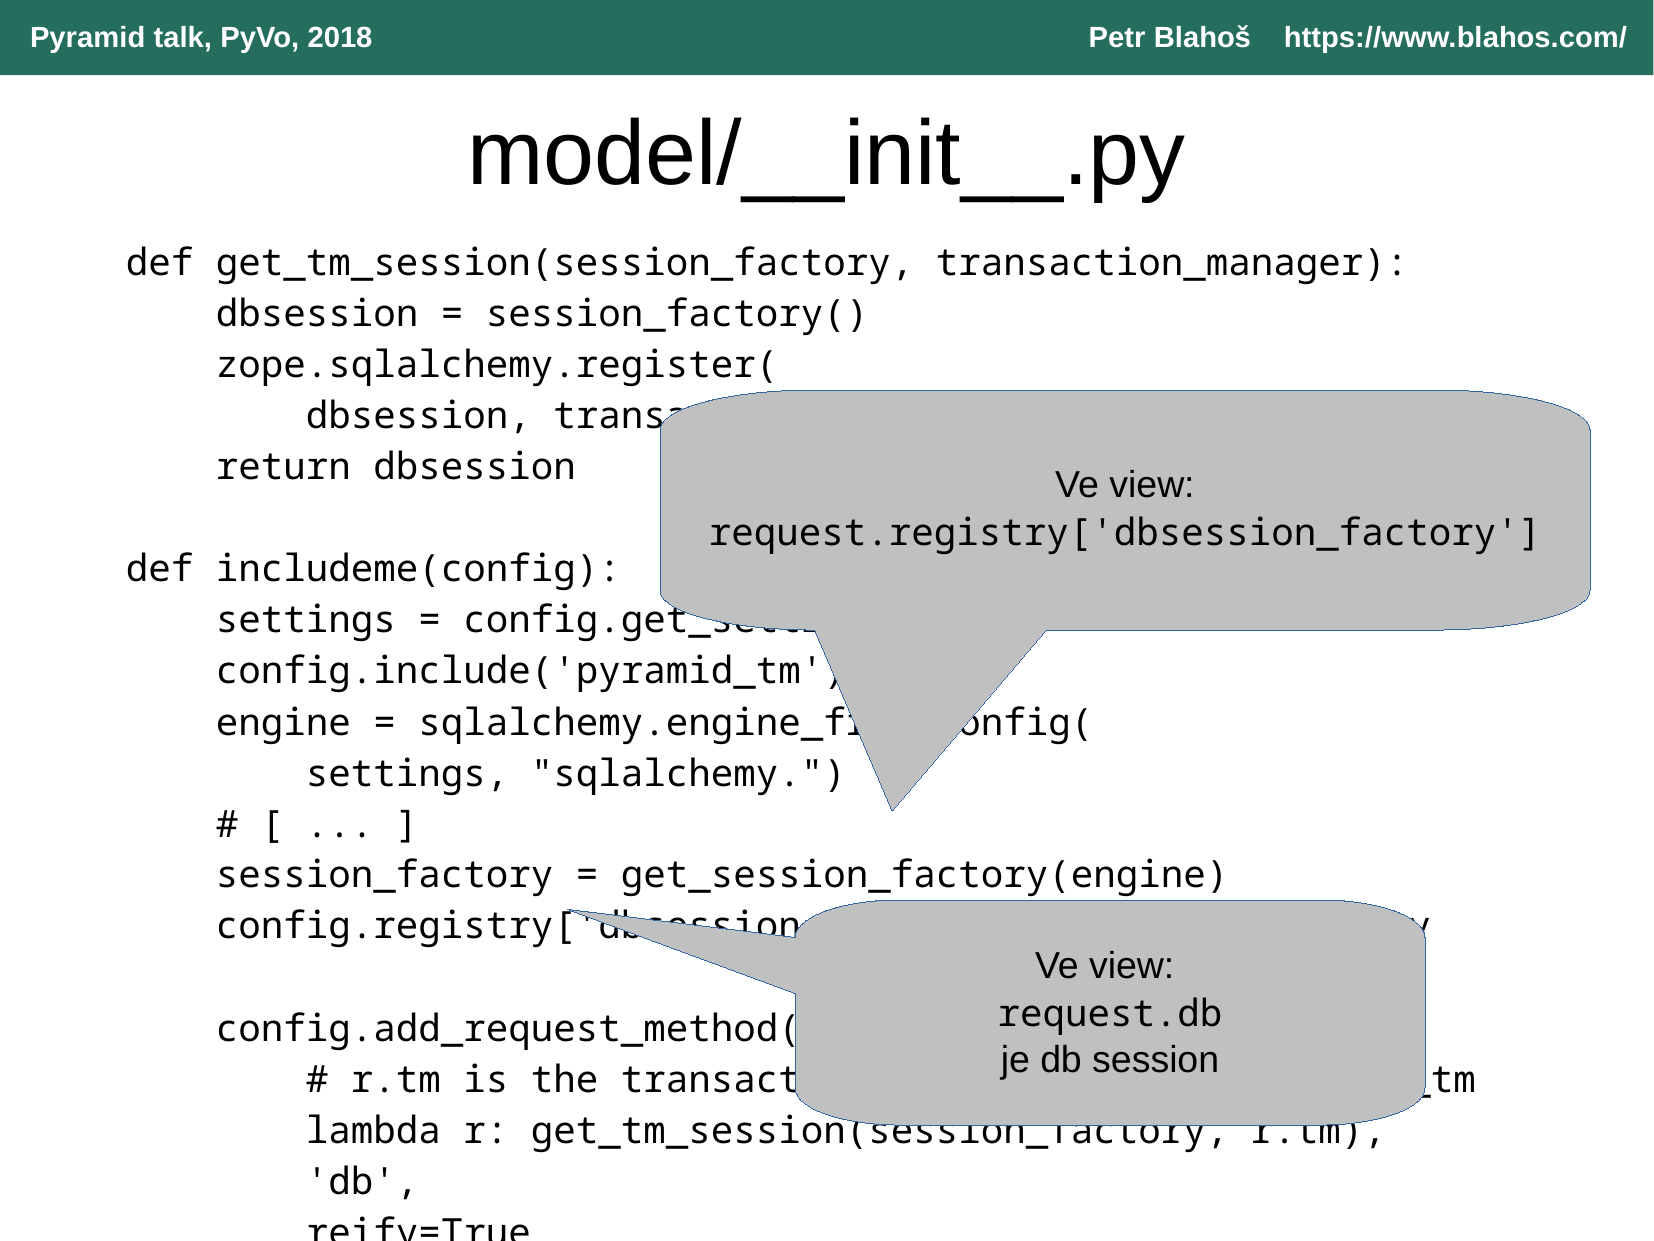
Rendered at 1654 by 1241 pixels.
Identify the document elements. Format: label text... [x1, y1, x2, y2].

title model/__init__.py [82, 49, 1571, 257]
text_box def get_tm_session(session_factory, transaction_manager): dbsession = session_factory() zope.sqlalchemy.register( dbsession, transaction_manager=transaction_manager) return dbsession def includeme(config): settings = config.get_settings() config.include('pyramid_tm') engine = sqlalchemy.engine_from_config( settings, "sqlalchemy.") # [ ... ] session_factory = get_session_factory(engine) config.registry['dbsession_factory'] = session_factory config.add_request_method( # r.tm is the transaction manager used by pyramid_tm lambda r: get_tm_session(session_factory, r.tm), 'db', reify=True ) [111, 228, 1561, 1201]
text_box Ve view: request.db je db session [567, 900, 1426, 1126]
text_box Ve view: request.registry['dbsession_factory'] [660, 390, 1591, 811]
